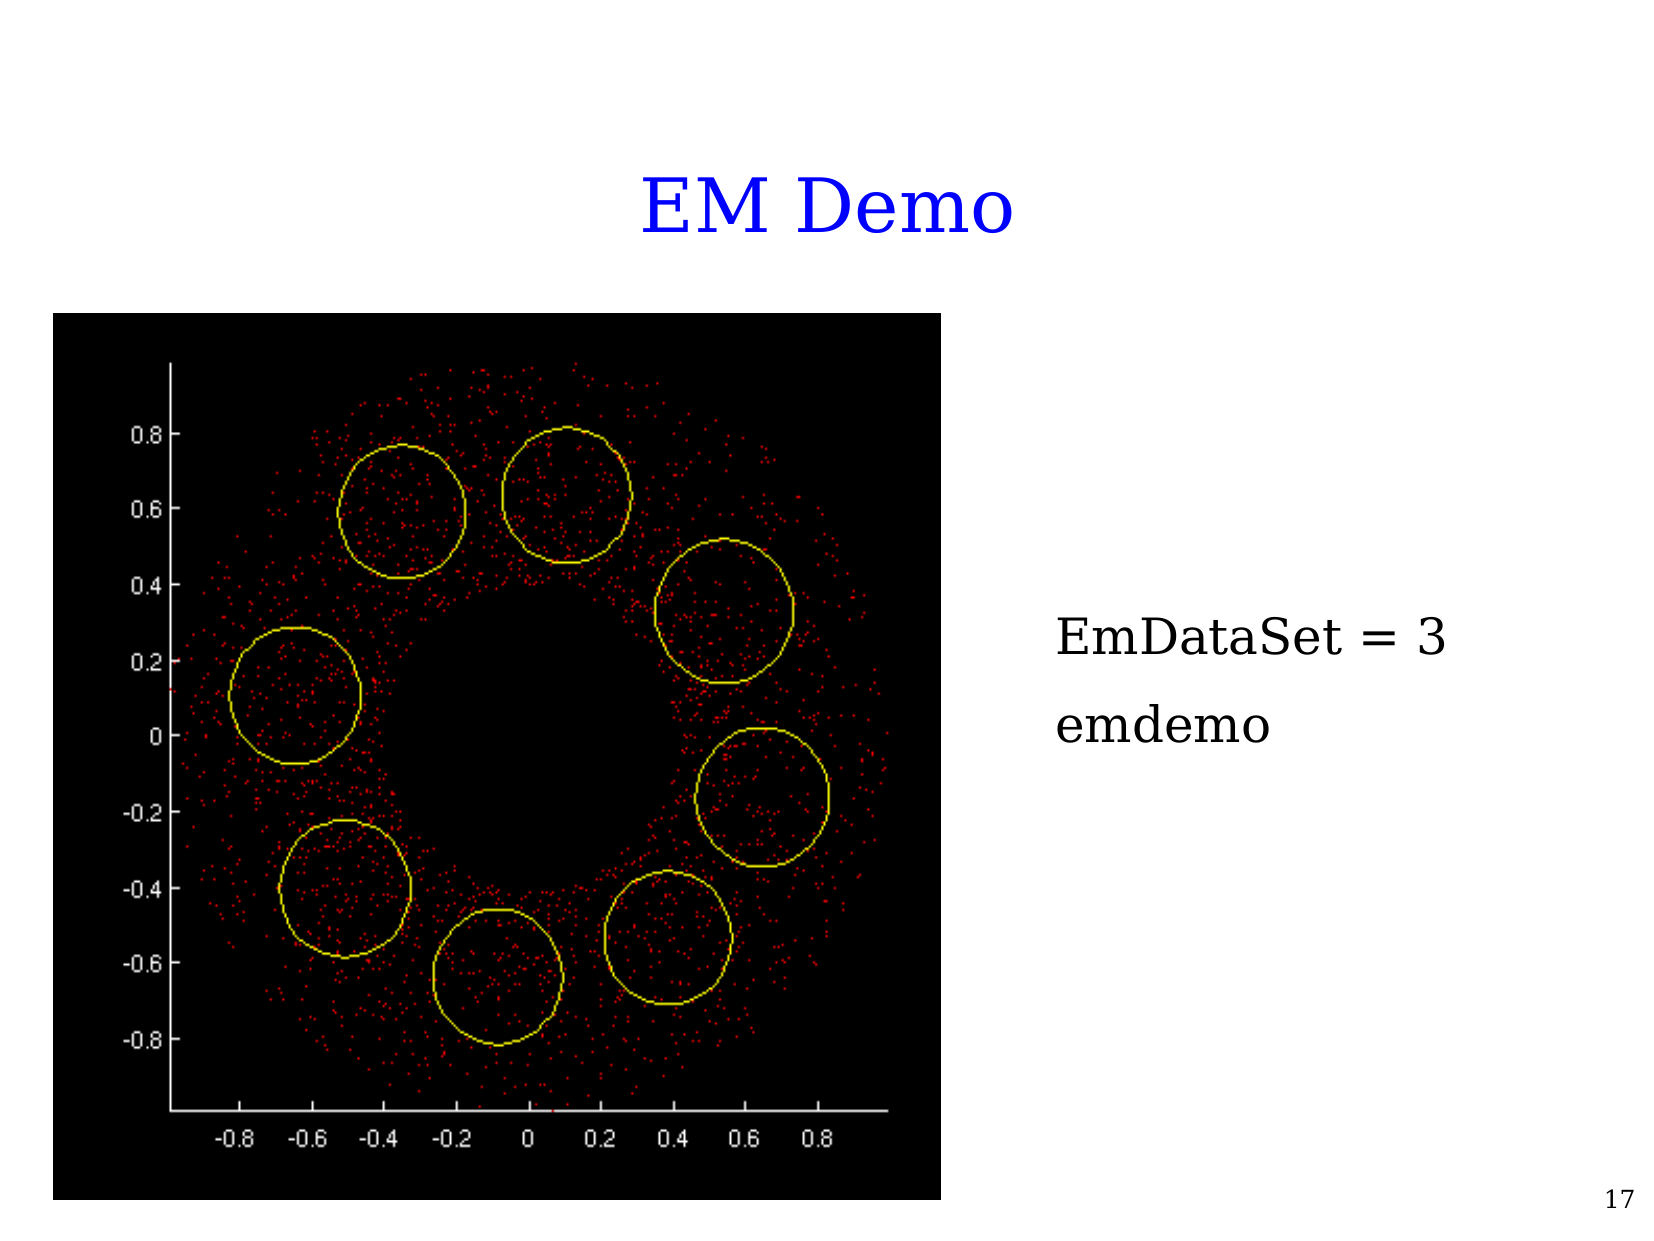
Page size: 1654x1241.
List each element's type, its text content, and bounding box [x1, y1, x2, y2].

title EM Demo [121, 102, 1534, 311]
picture [53, 313, 941, 1200]
list EmDataSet = 3 emdemo [984, 344, 1534, 1127]
